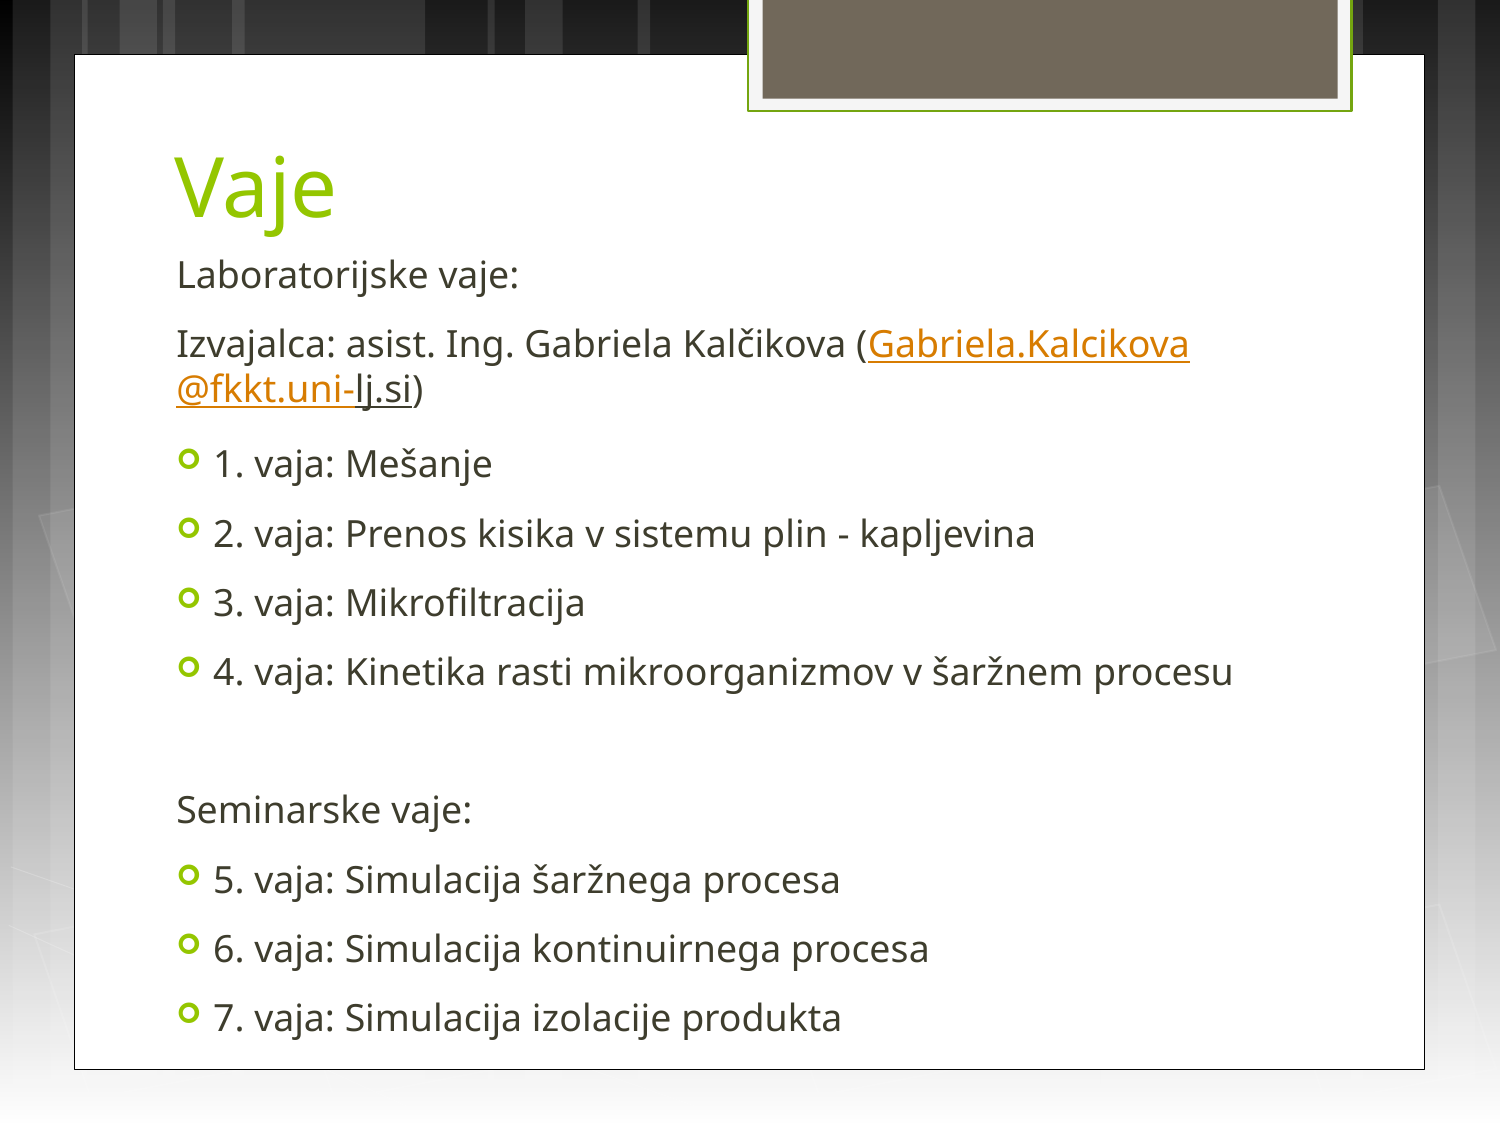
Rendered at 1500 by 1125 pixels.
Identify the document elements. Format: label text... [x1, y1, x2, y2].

list Laboratorijske vaje: Izvajalca: asist. Ing. Gabriela Kalčikova (Gabriela.Kalcikova@fkkt.uni-lj.si) 1. vaja: Mešanje 2. vaja: Prenos kisika v sistemu plin - kapljevina 3. vaja: Mikrofiltracija 4. vaja: Kinetika rasti mikroorganizmov v šaržnem procesu Seminarske vaje: 5. vaja: Simulacija šaržnega procesa 6. vaja: Simulacija kontinuirnega procesa 7. vaja: Simulacija izolacije produkta [112, 243, 1365, 1047]
title Vaje [159, 54, 1312, 243]
